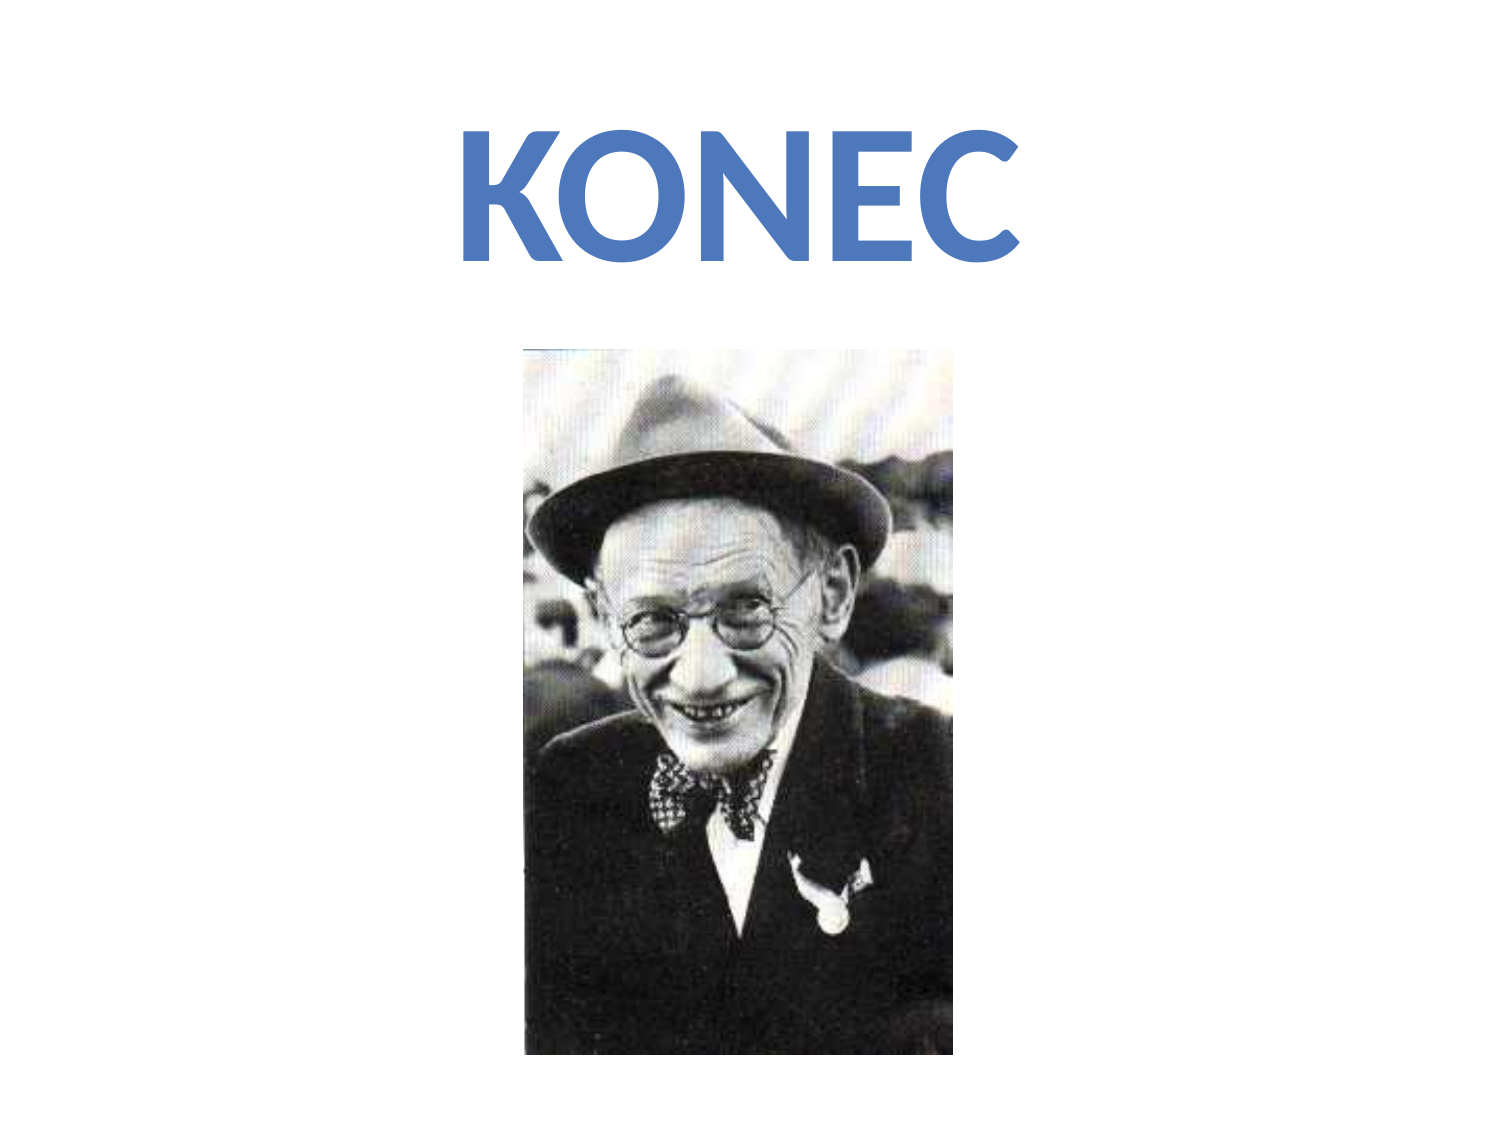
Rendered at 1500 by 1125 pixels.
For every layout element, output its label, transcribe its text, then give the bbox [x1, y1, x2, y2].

text_box KONEC [253, 54, 1223, 310]
picture [523, 349, 953, 1055]
